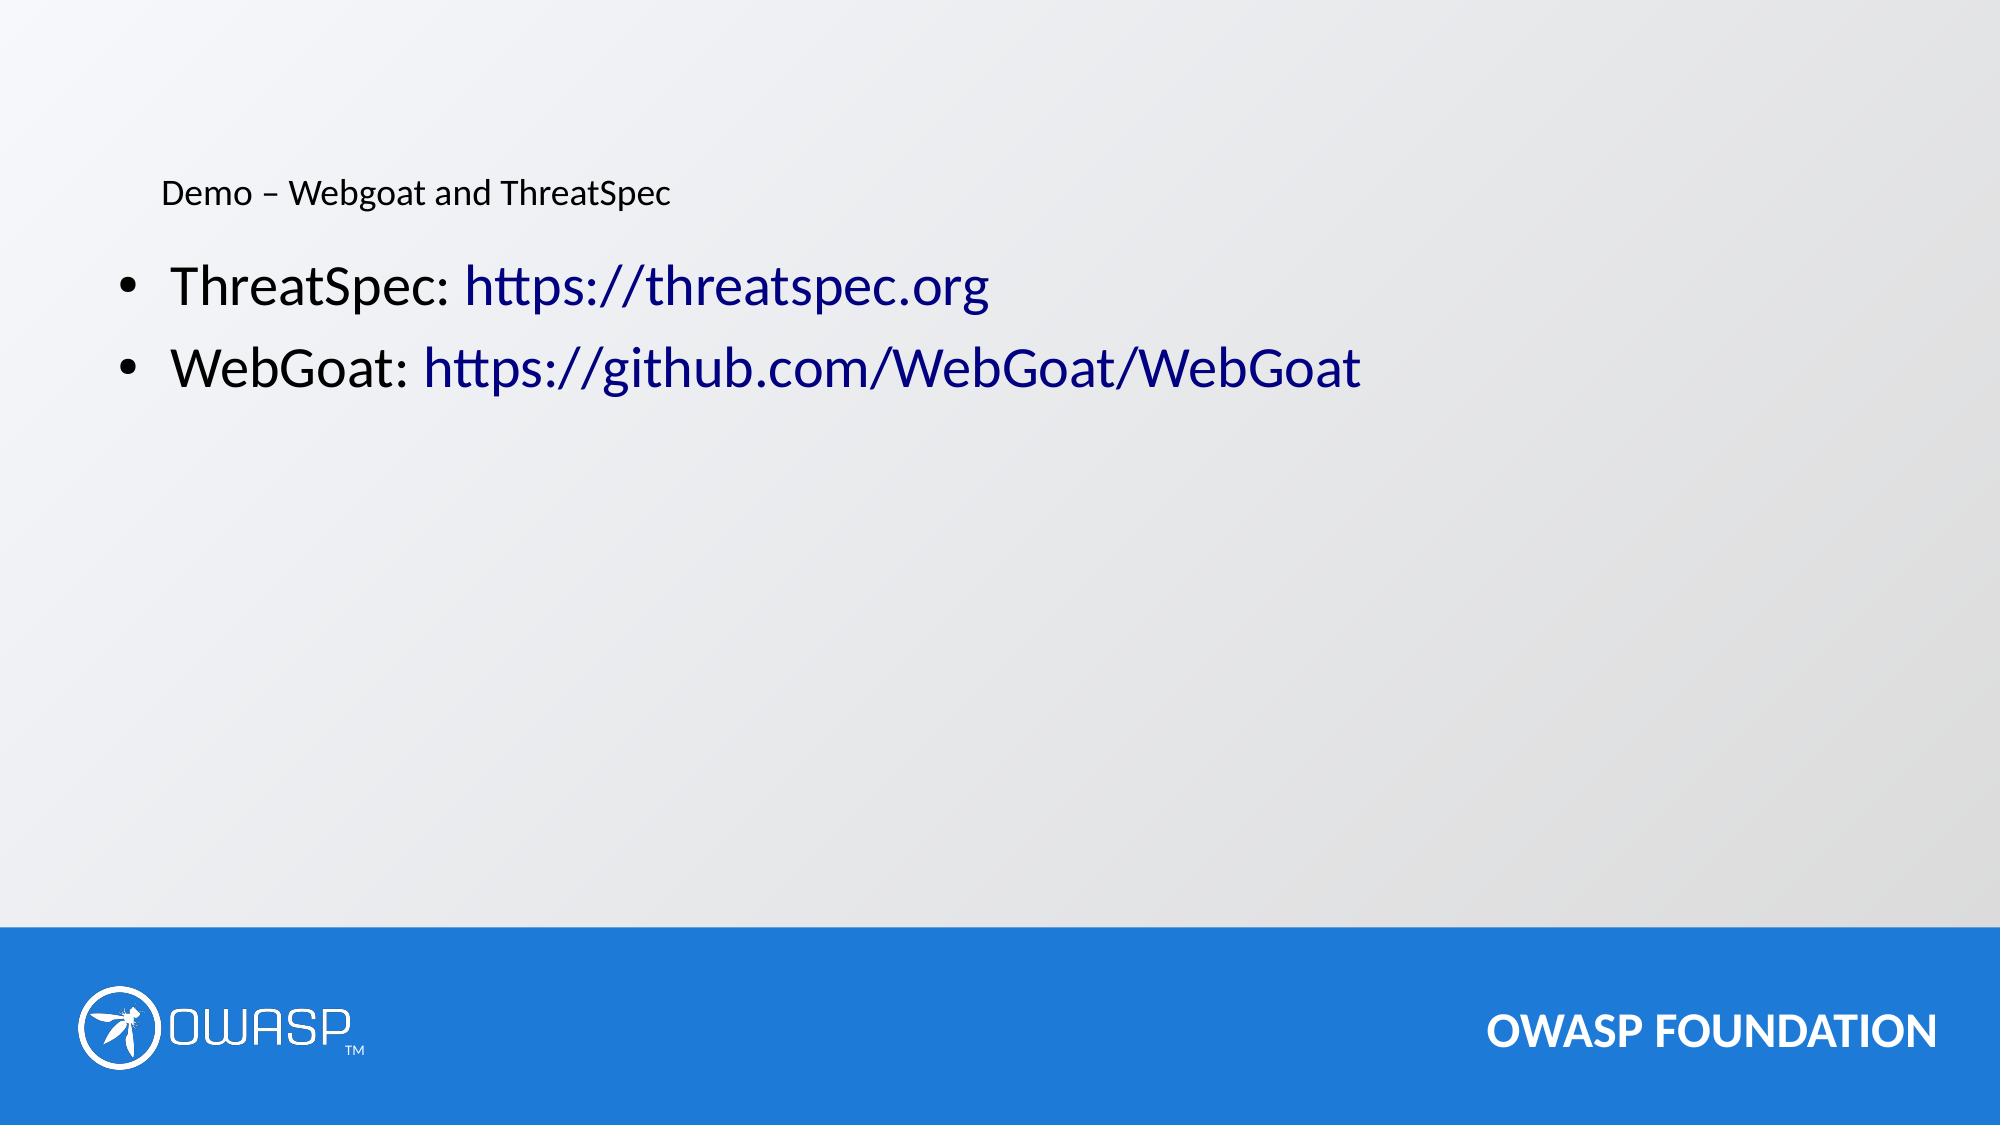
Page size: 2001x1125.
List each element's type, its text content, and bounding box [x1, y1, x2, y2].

picture [78, 986, 350, 1070]
title Demo – Webgoat and ThreatSpec [161, 129, 1839, 263]
list ThreatSpec: https://threatspec.org WebGoat: https://github.com/WebGoat/WebGoat [99, 263, 1900, 916]
